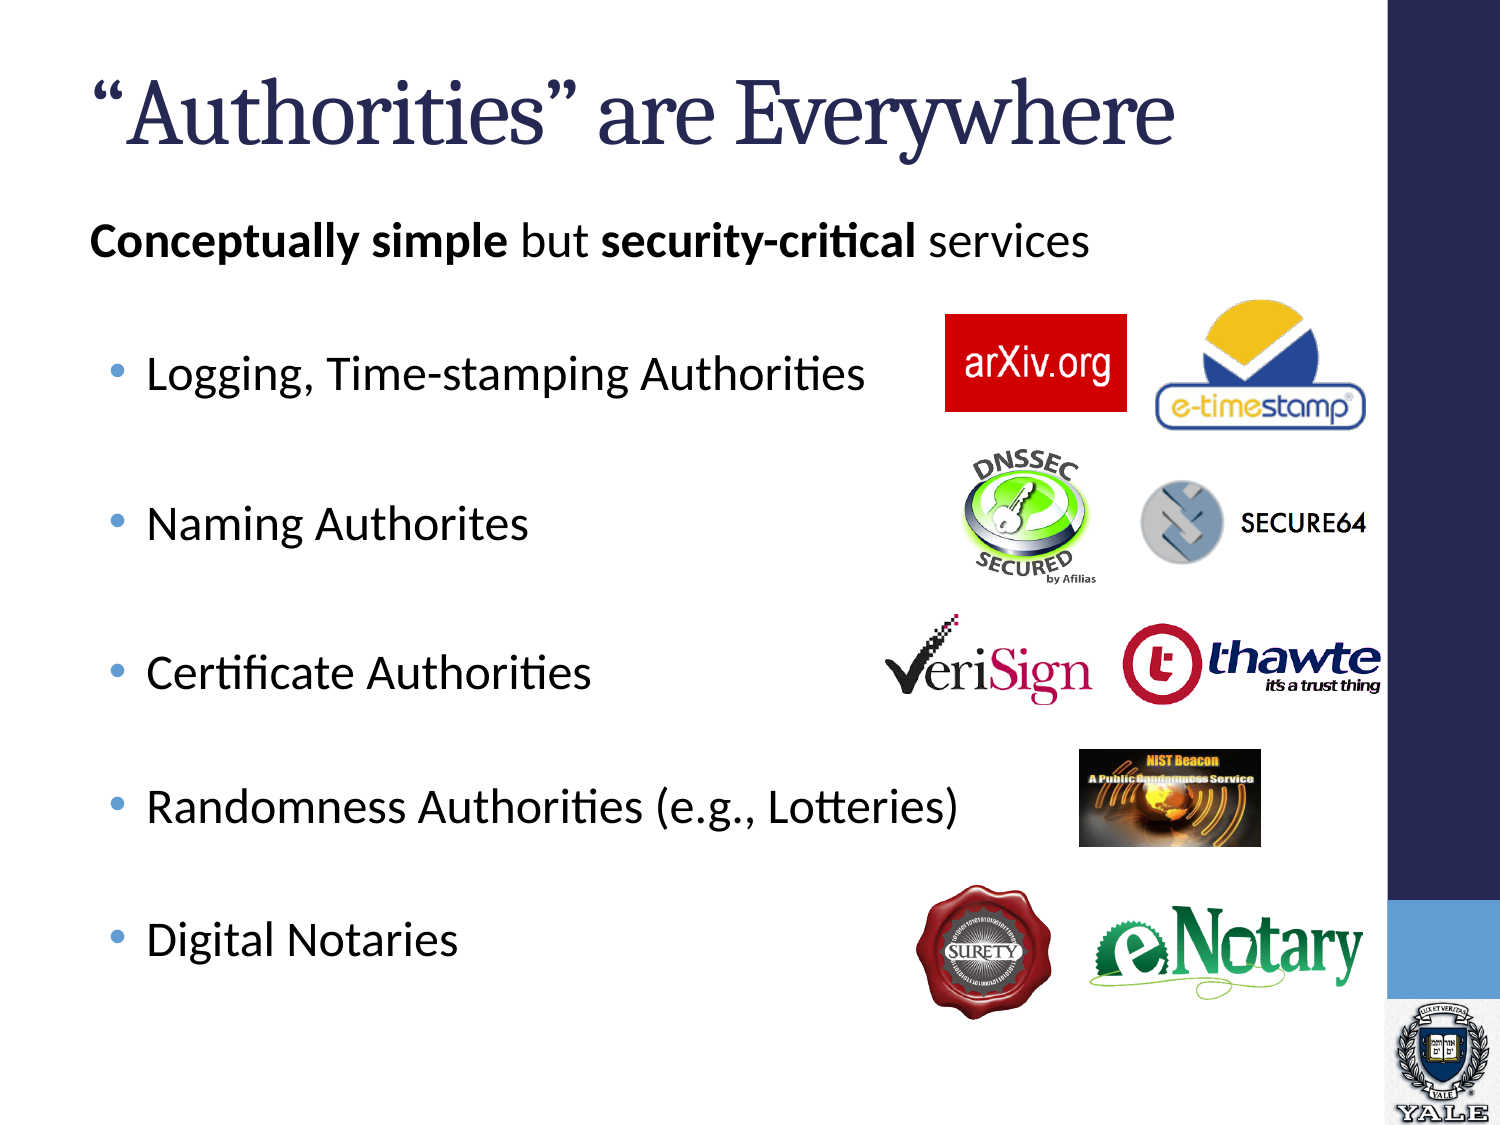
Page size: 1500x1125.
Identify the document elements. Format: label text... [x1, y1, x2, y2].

picture [1155, 299, 1366, 431]
list Conceptually simple but security-critical services Logging, Time-stamping Authorities Naming Authorites Certificate Authorities Randomness Authorities (e.g., Lotteries) Digital Notaries [75, 200, 1325, 1063]
picture [1122, 623, 1381, 706]
picture [1384, 999, 1500, 1125]
picture [915, 884, 1052, 1021]
picture [1079, 749, 1261, 847]
picture [1140, 479, 1366, 565]
picture [885, 614, 1093, 706]
picture [1066, 901, 1367, 1006]
title “Authorities” are Everywhere [75, 12, 1325, 200]
picture [945, 314, 1127, 412]
picture [960, 449, 1096, 586]
